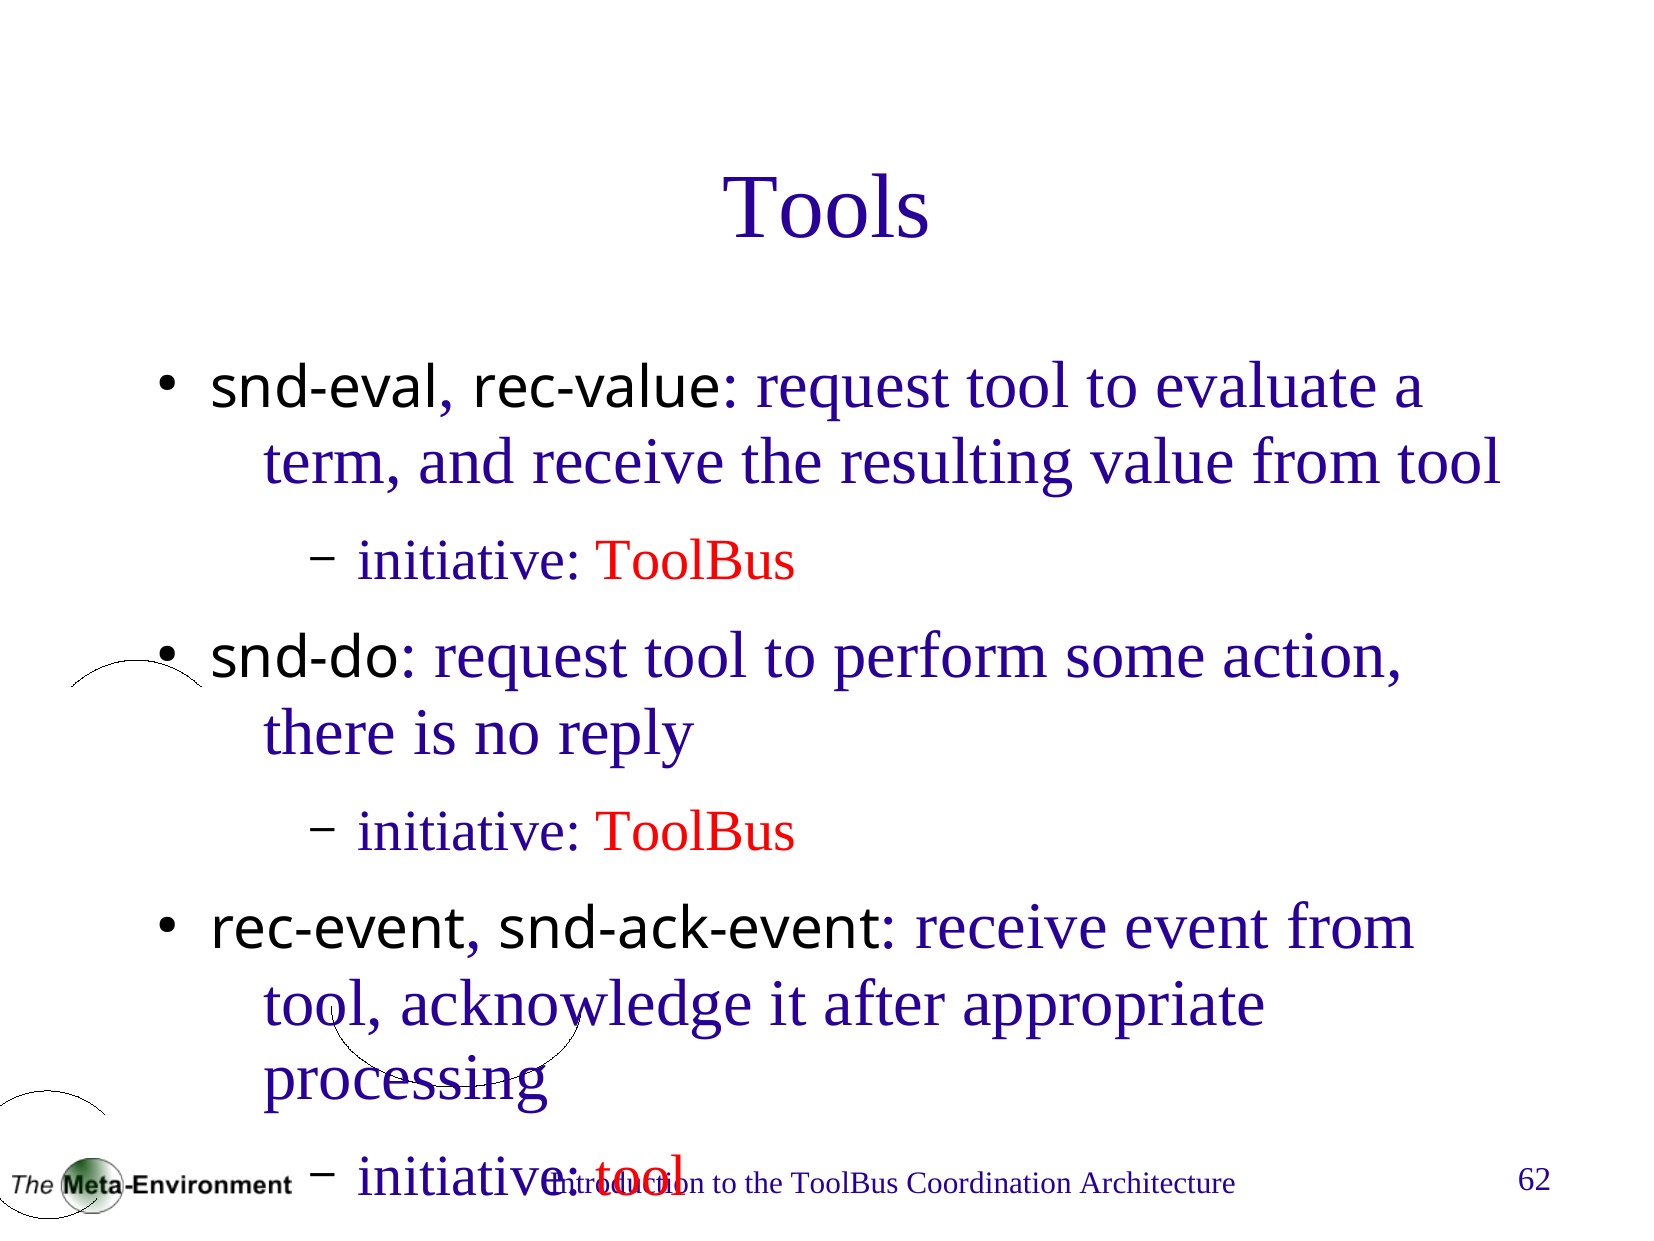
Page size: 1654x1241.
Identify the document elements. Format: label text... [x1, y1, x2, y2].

list snd-eval, rec-value: request tool to evaluate a term, and receive the resulting value from tool initiative: ToolBus snd-do: request tool to perform some action, there is no reply initiative: ToolBus rec-event, snd-ack-event: receive event from tool, acknowledge it after appropriate processing initiative: tool [121, 344, 1534, 1183]
title Tools [121, 102, 1534, 311]
picture [12, 1158, 292, 1214]
